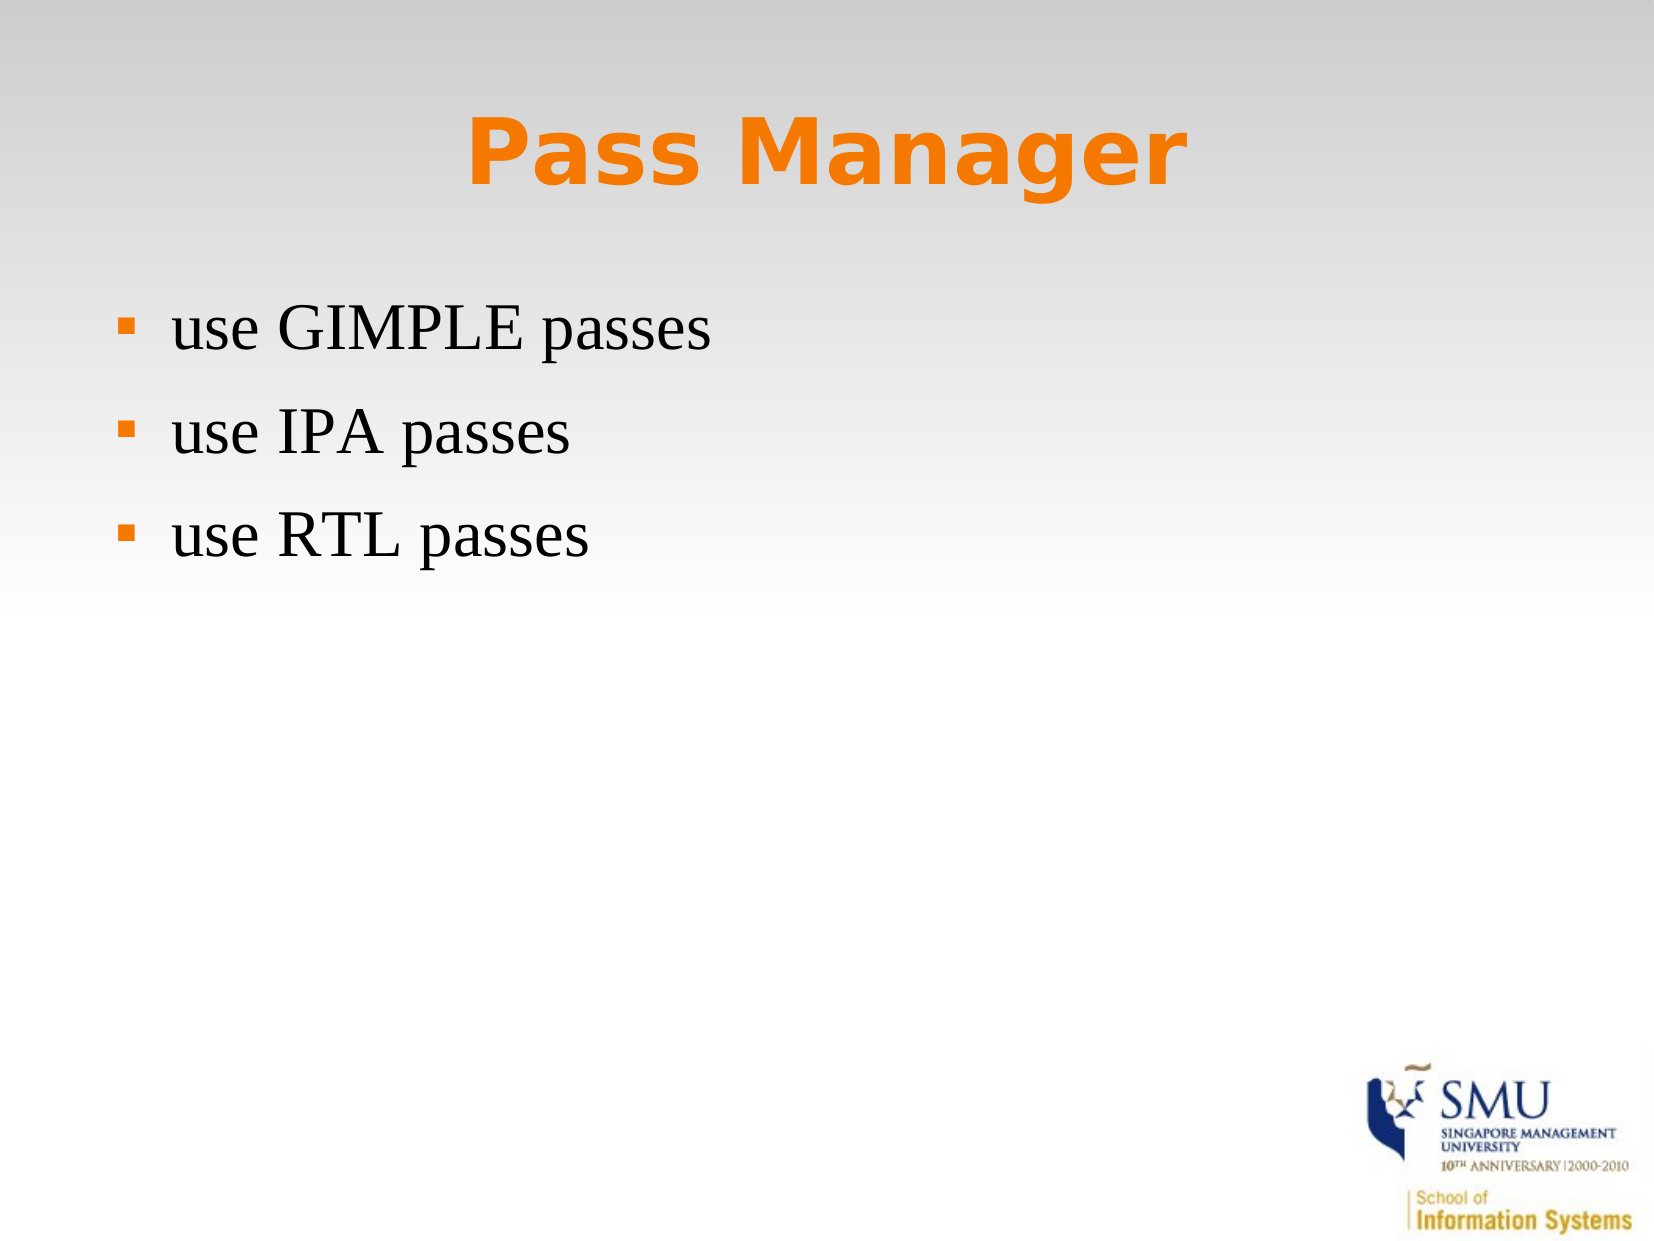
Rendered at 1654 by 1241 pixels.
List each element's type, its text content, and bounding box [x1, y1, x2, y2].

title Pass Manager [82, 56, 1571, 250]
list use GIMPLE passes use IPA passes use RTL passes [82, 290, 1571, 1094]
picture [1350, 1046, 1649, 1241]
